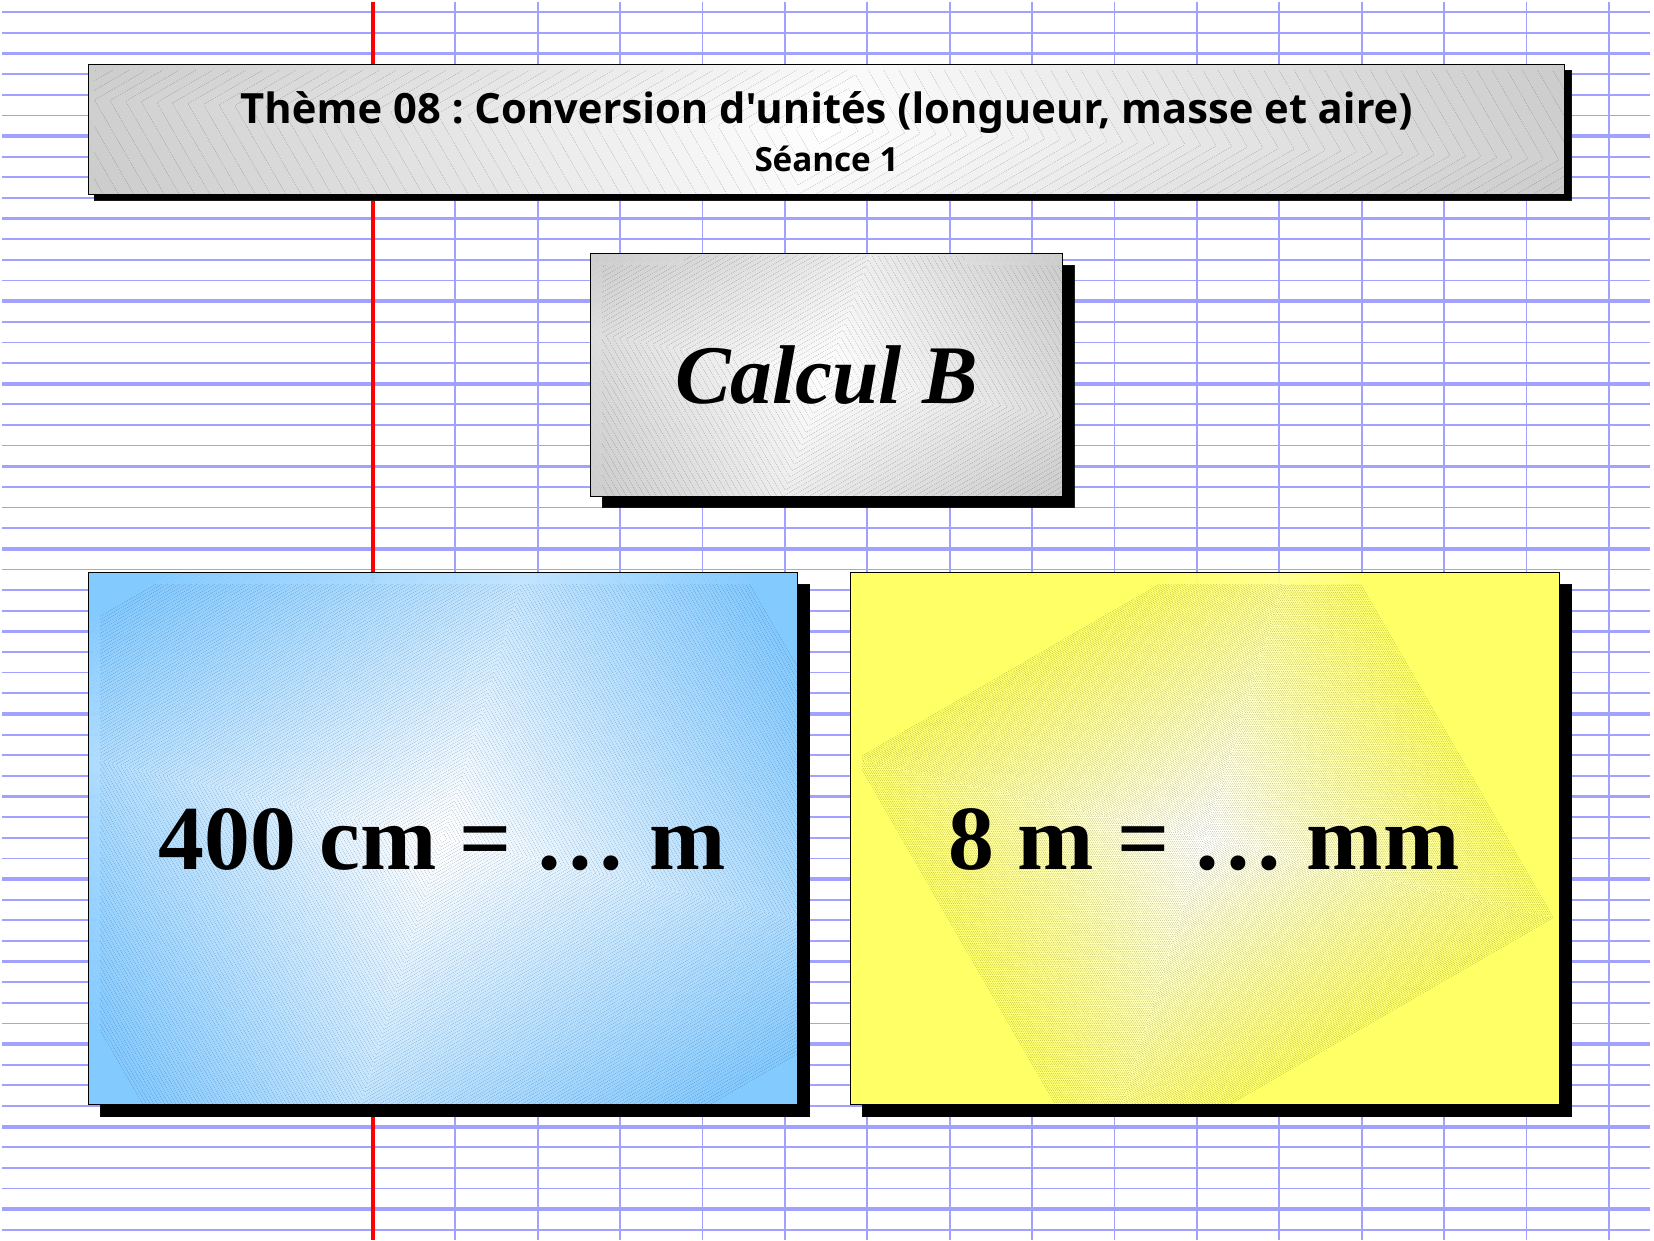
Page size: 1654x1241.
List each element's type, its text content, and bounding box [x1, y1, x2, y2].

text_box 400 cm = … m [88, 572, 798, 1105]
text_box 8 m = … mm [850, 572, 1560, 1105]
text_box Calcul B [590, 253, 1063, 497]
text_box Thème 08 : Conversion d'unités (longueur, masse et aire) Séance 1 [88, 64, 1565, 195]
picture [0, 0, 1654, 1241]
